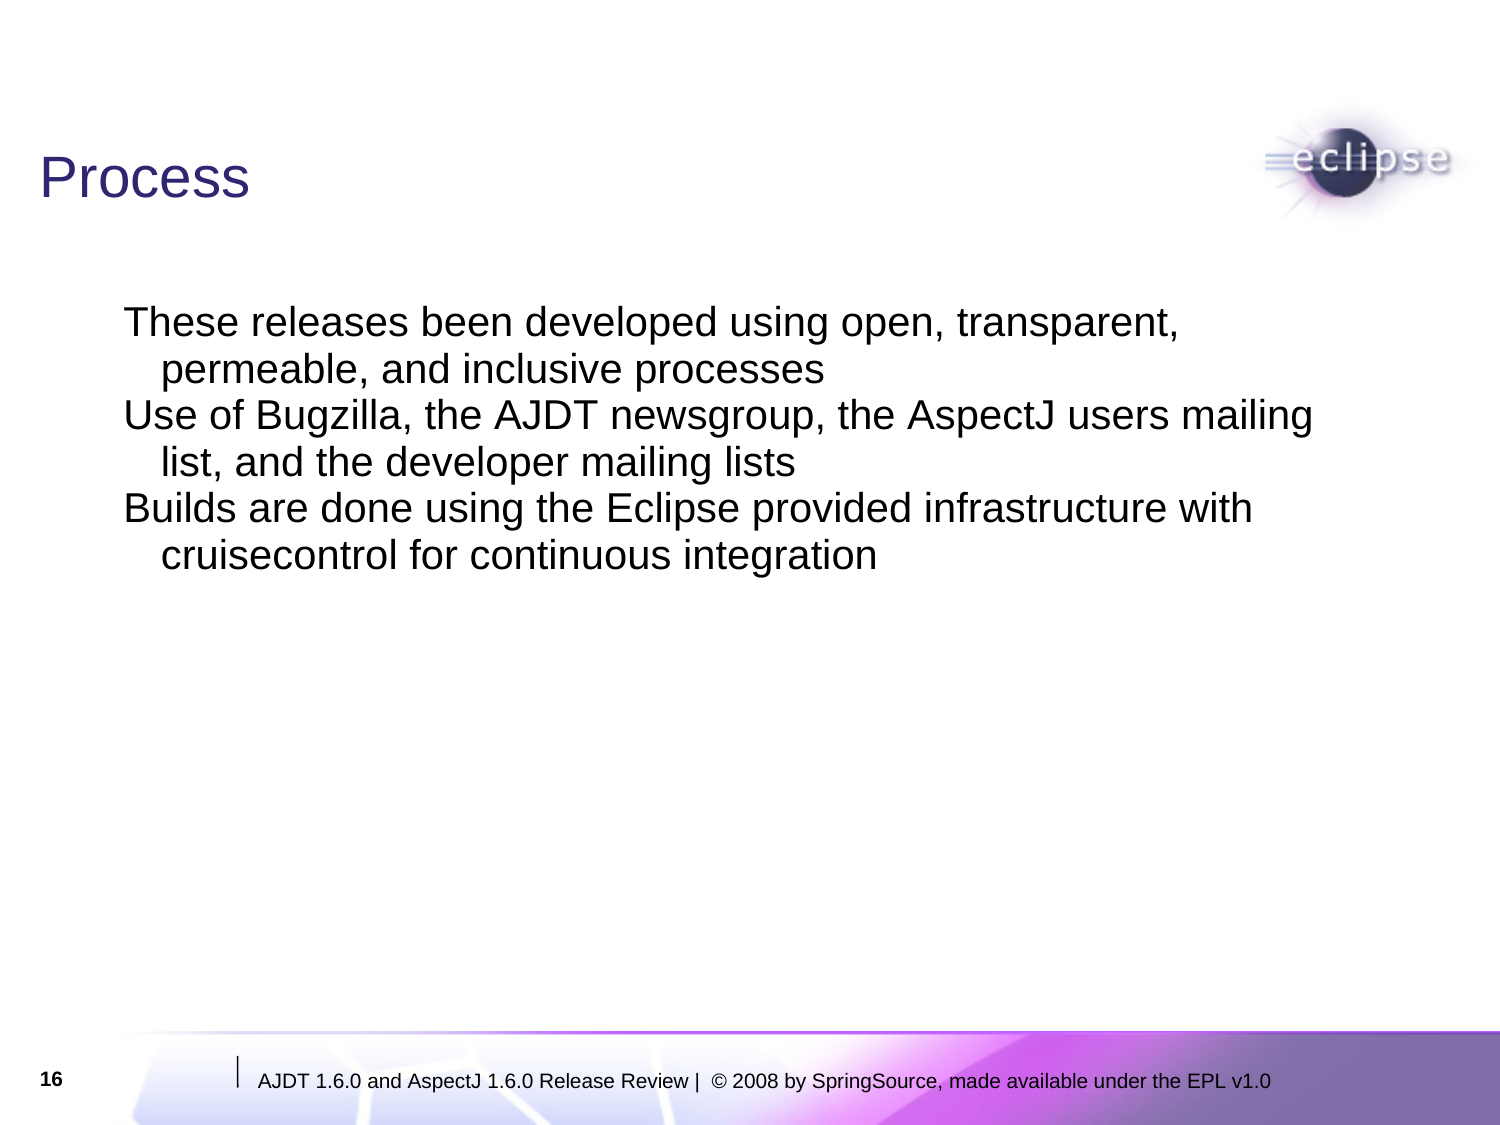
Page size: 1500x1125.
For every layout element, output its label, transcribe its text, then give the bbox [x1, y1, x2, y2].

title Process [25, 142, 1378, 225]
picture [1234, 30, 1488, 284]
picture [0, 1031, 1500, 1125]
list These releases been developed using open, transparent, permeable, and inclusive processes Use of Bugzilla, the AJDT newsgroup, the AspectJ users mailing list, and the developer mailing lists Builds are done using the Eclipse provided infrastructure with cruisecontrol for continuous integration [108, 291, 1378, 932]
